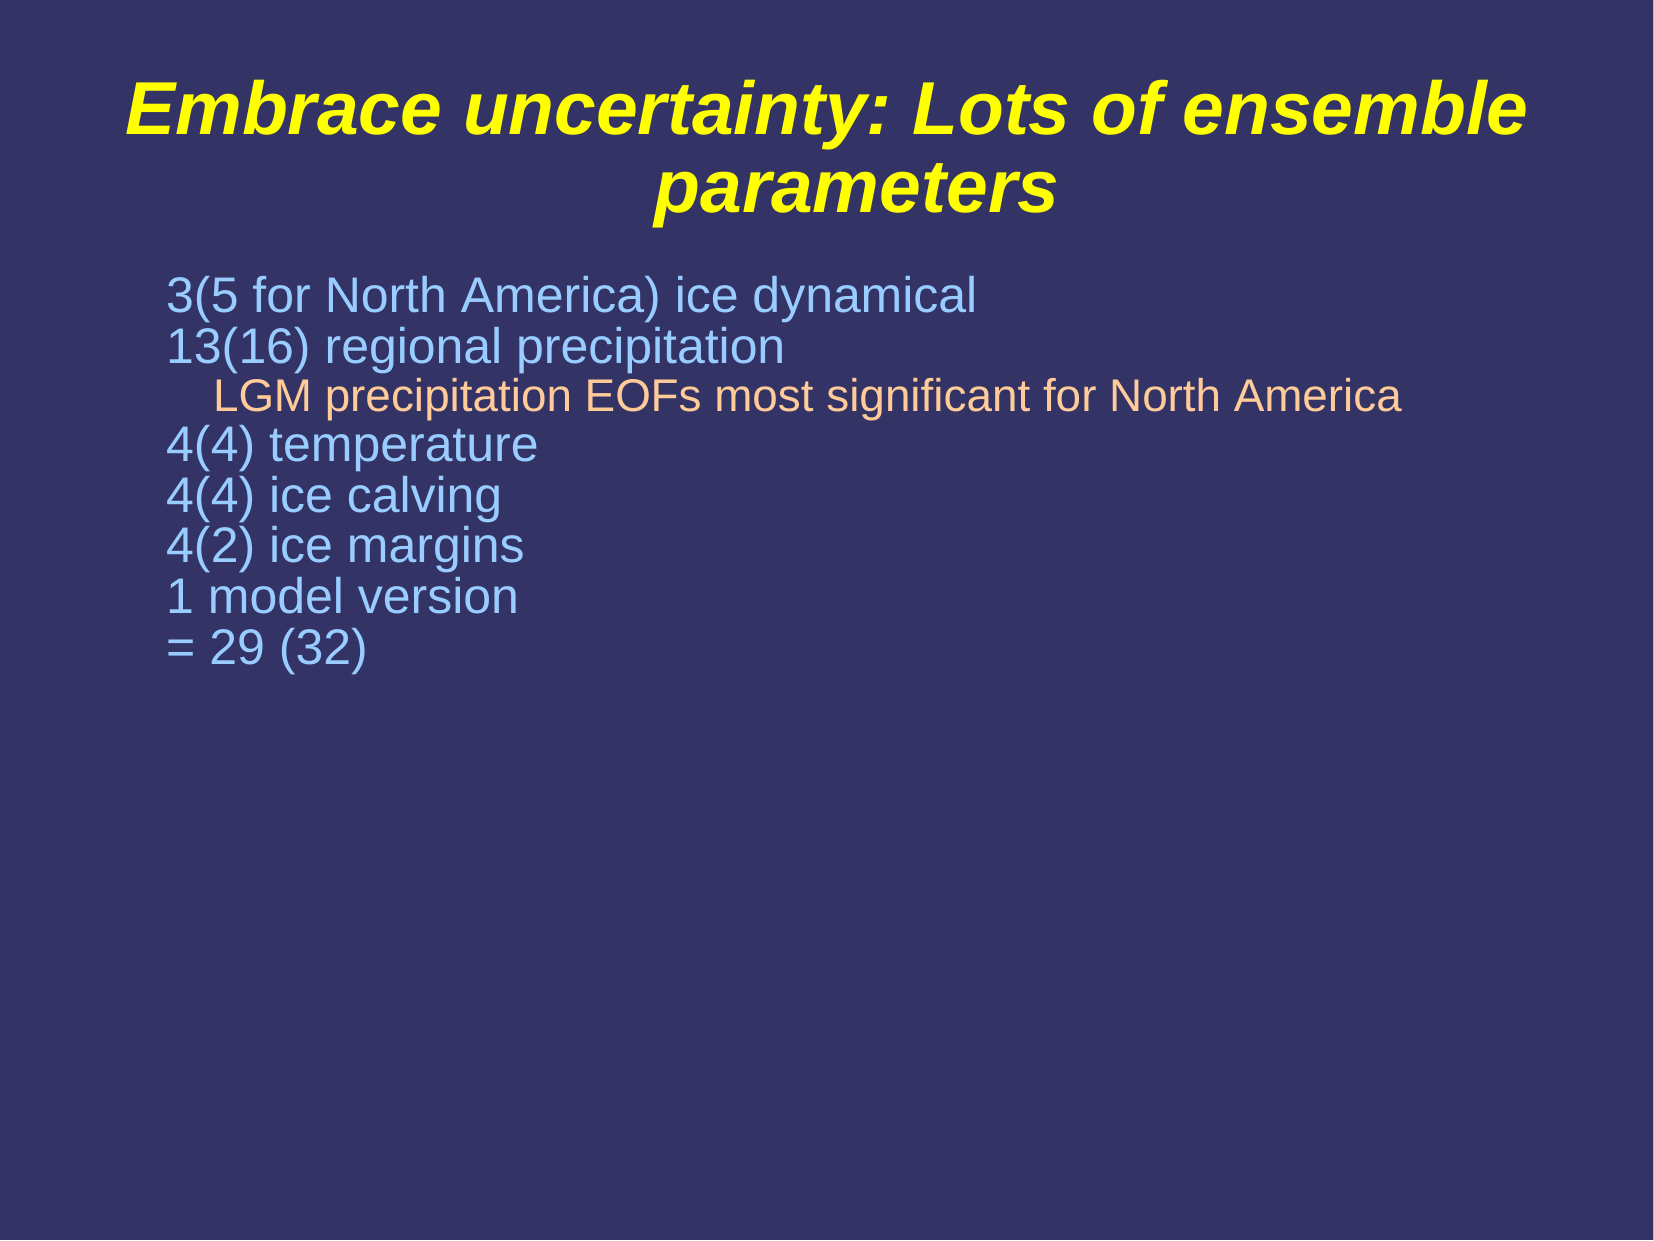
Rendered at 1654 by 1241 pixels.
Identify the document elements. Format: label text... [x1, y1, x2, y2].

list 3(5 for North America) ice dynamical 13(16) regional precipitation LGM precipitation EOFs most significant for North America 4(4) temperature 4(4) ice calving 4(2) ice margins 1 model version = 29 (32) [154, 271, 1536, 1159]
title Embrace uncertainty: Lots of ensemble parameters [121, 40, 1534, 259]
